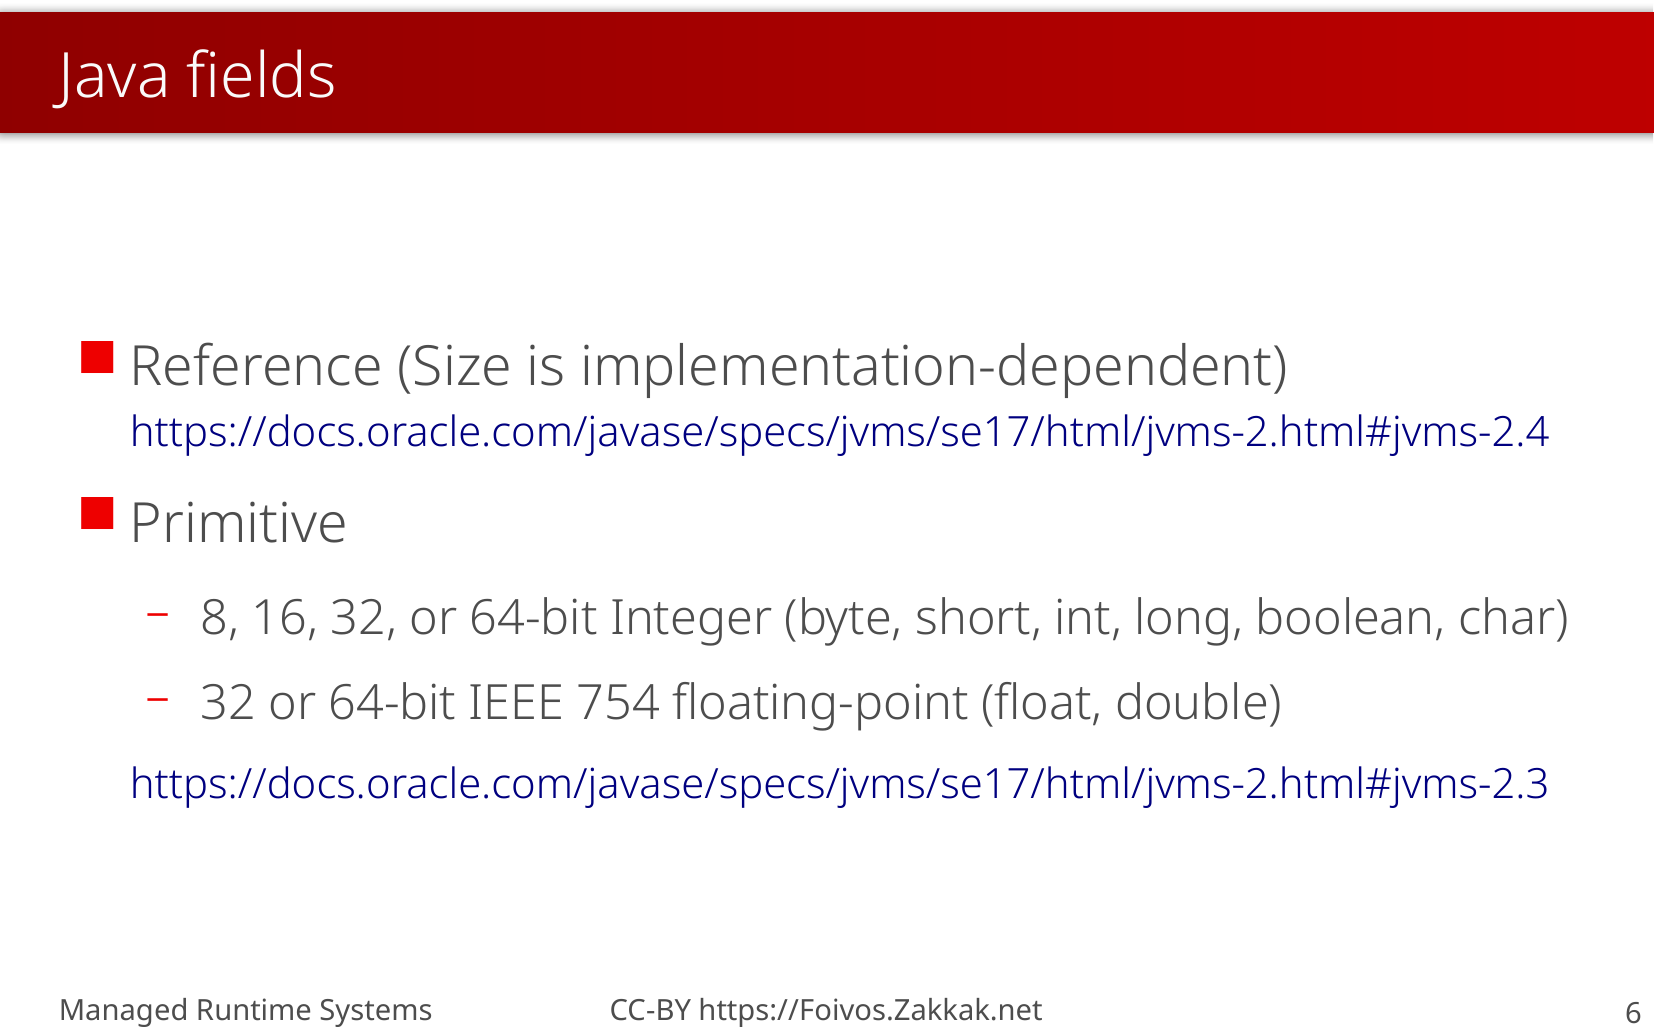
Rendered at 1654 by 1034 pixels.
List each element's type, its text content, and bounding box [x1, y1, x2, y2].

title Java fields [58, 7, 1329, 139]
list Reference (Size is implementation-dependent) https://docs.oracle.com/javase/specs/jvms/se17/html/jvms-2.html#jvms-2.4 Primitive 8, 16, 32, or 64-bit Integer (byte, short, int, long, boolean, char) 32 or 64-bit IEEE 754 floating-point (float, double) https://docs.oracle.com/javase/specs/jvms/se17/html/jvms-2.html#jvms-2.3 [58, 177, 1594, 960]
